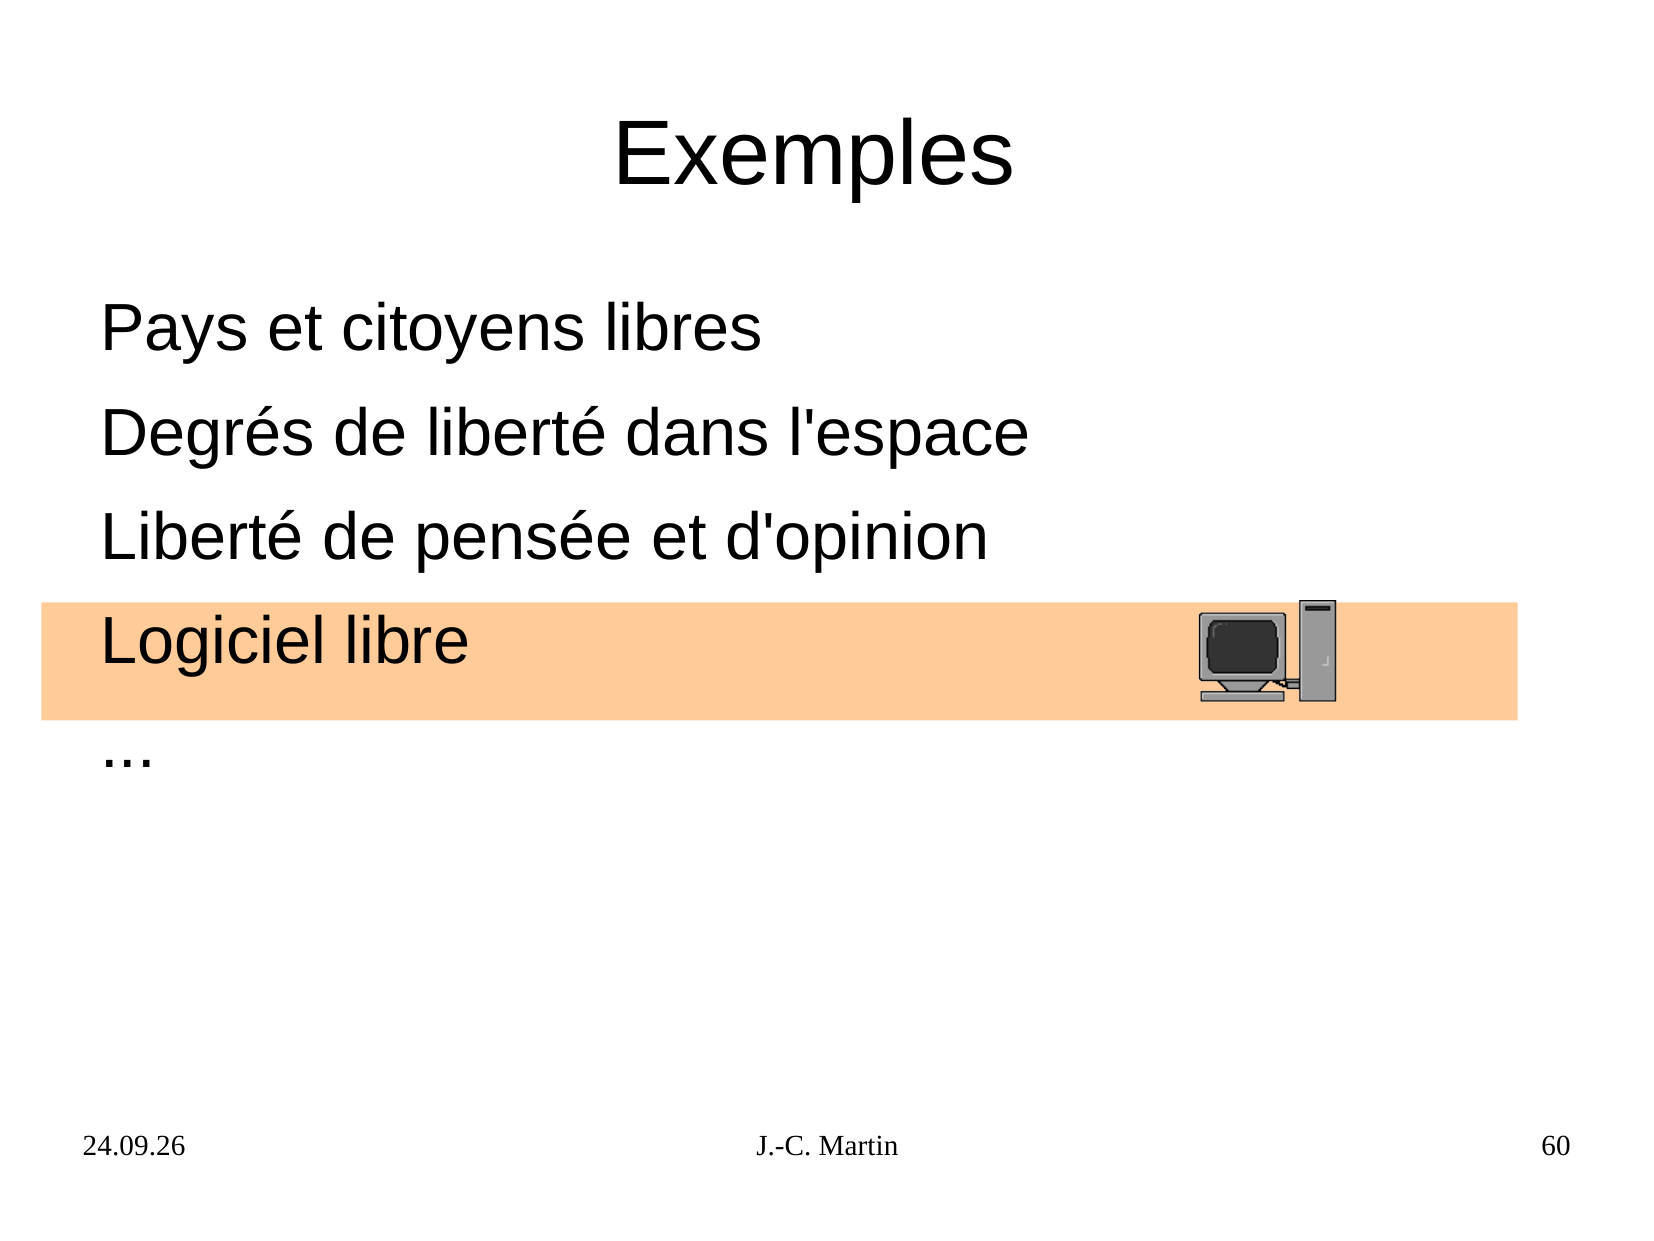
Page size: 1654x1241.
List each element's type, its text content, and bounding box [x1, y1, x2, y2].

text_box [41, 602, 82, 721]
list Pays et citoyens libres Degrés de liberté dans l'espace Liberté de pensée et d'opinion Logiciel libre ... [82, 290, 1571, 1109]
picture [1163, 600, 1390, 721]
title Exemples [82, 56, 1571, 250]
